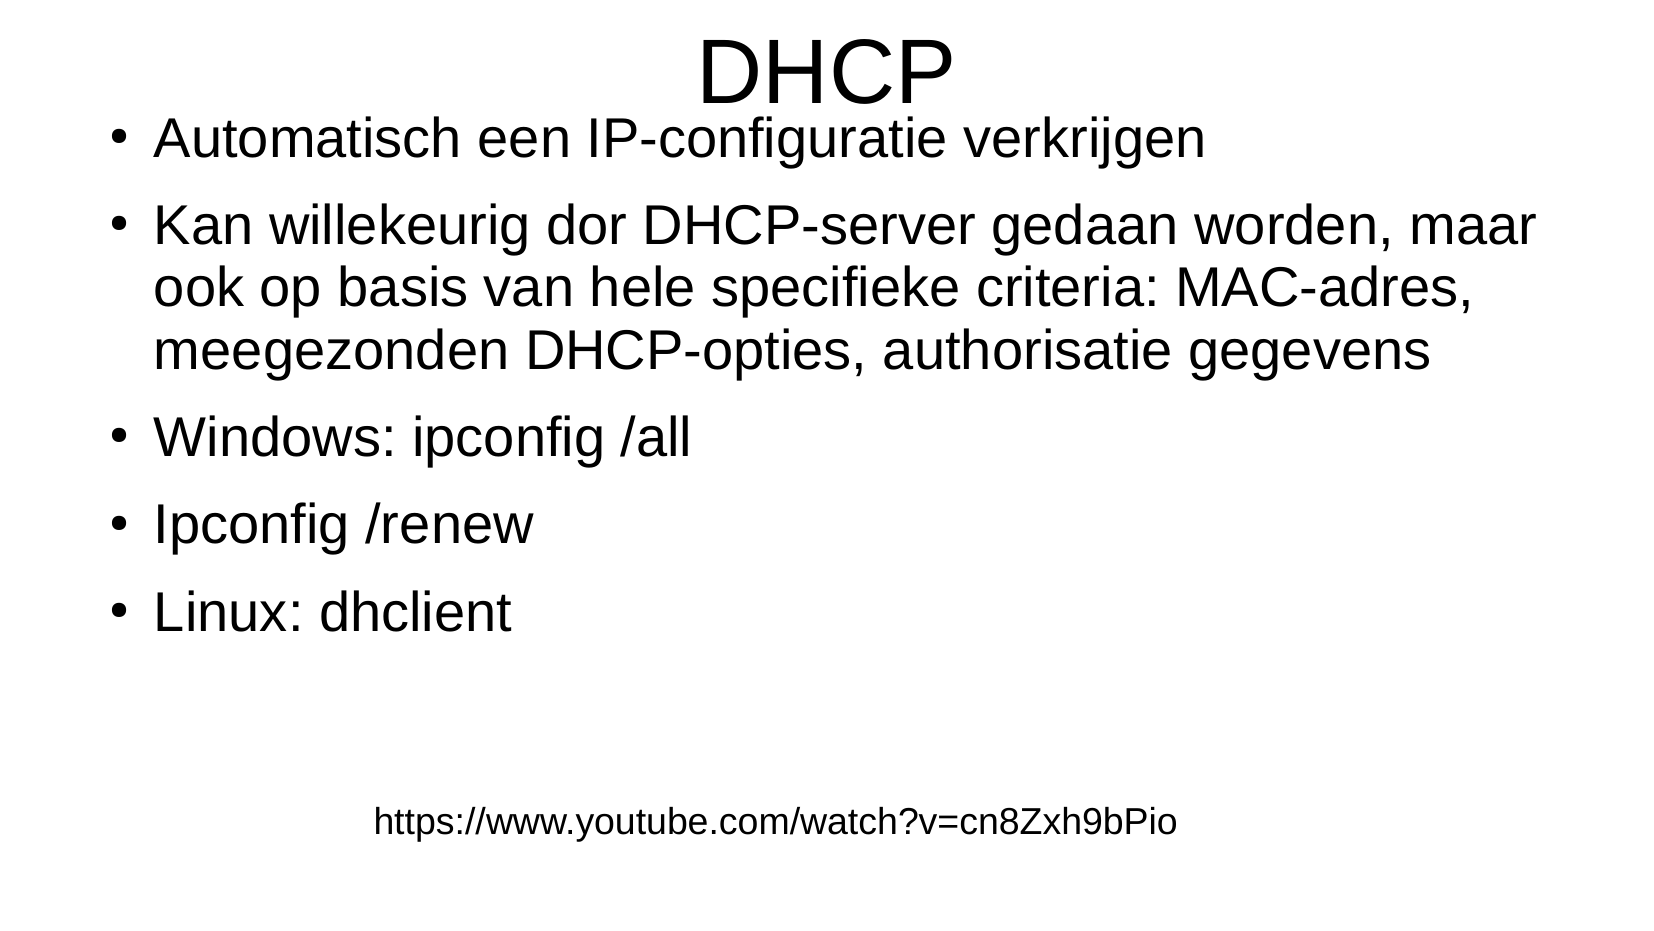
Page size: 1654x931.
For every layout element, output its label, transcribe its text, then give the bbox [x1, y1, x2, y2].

title DHCP [82, 20, 1571, 124]
list Automatisch een IP-configuratie verkrijgen Kan willekeurig dor DHCP-server gedaan worden, maar ook op basis van hele specifieke criteria: MAC-adres, meegezonden DHCP-opties, authorisatie gegevens Windows: ipconfig /all Ipconfig /renew Linux: dhclient [94, 106, 1583, 646]
text_box https://www.youtube.com/watch?v=cn8Zxh9bPio [358, 793, 1193, 851]
